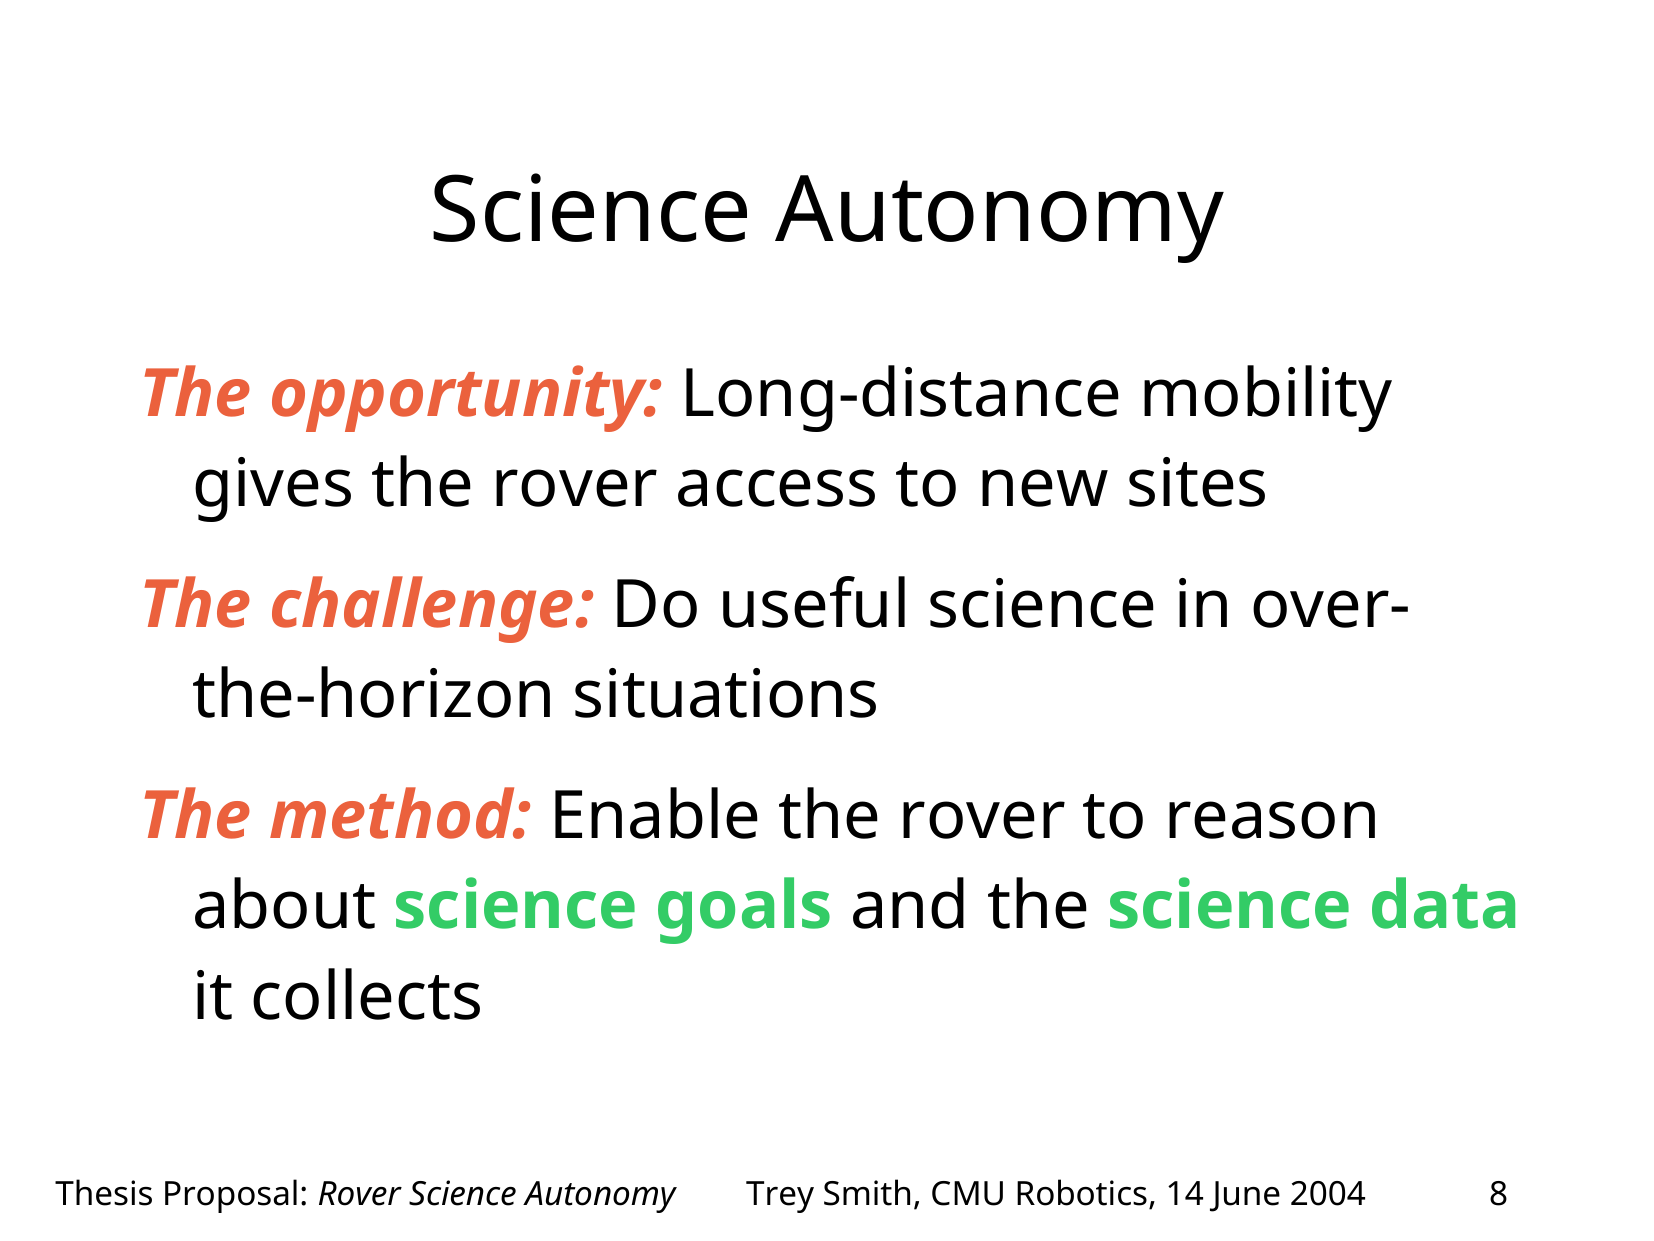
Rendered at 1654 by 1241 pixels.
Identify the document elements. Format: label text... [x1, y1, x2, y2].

title Science Autonomy [121, 102, 1534, 311]
list The opportunity: Long-distance mobility gives the rover access to new sites The challenge: Do useful science in over-the-horizon situations The method: Enable the rover to reason about science goals and the science data it collects [121, 344, 1534, 1127]
